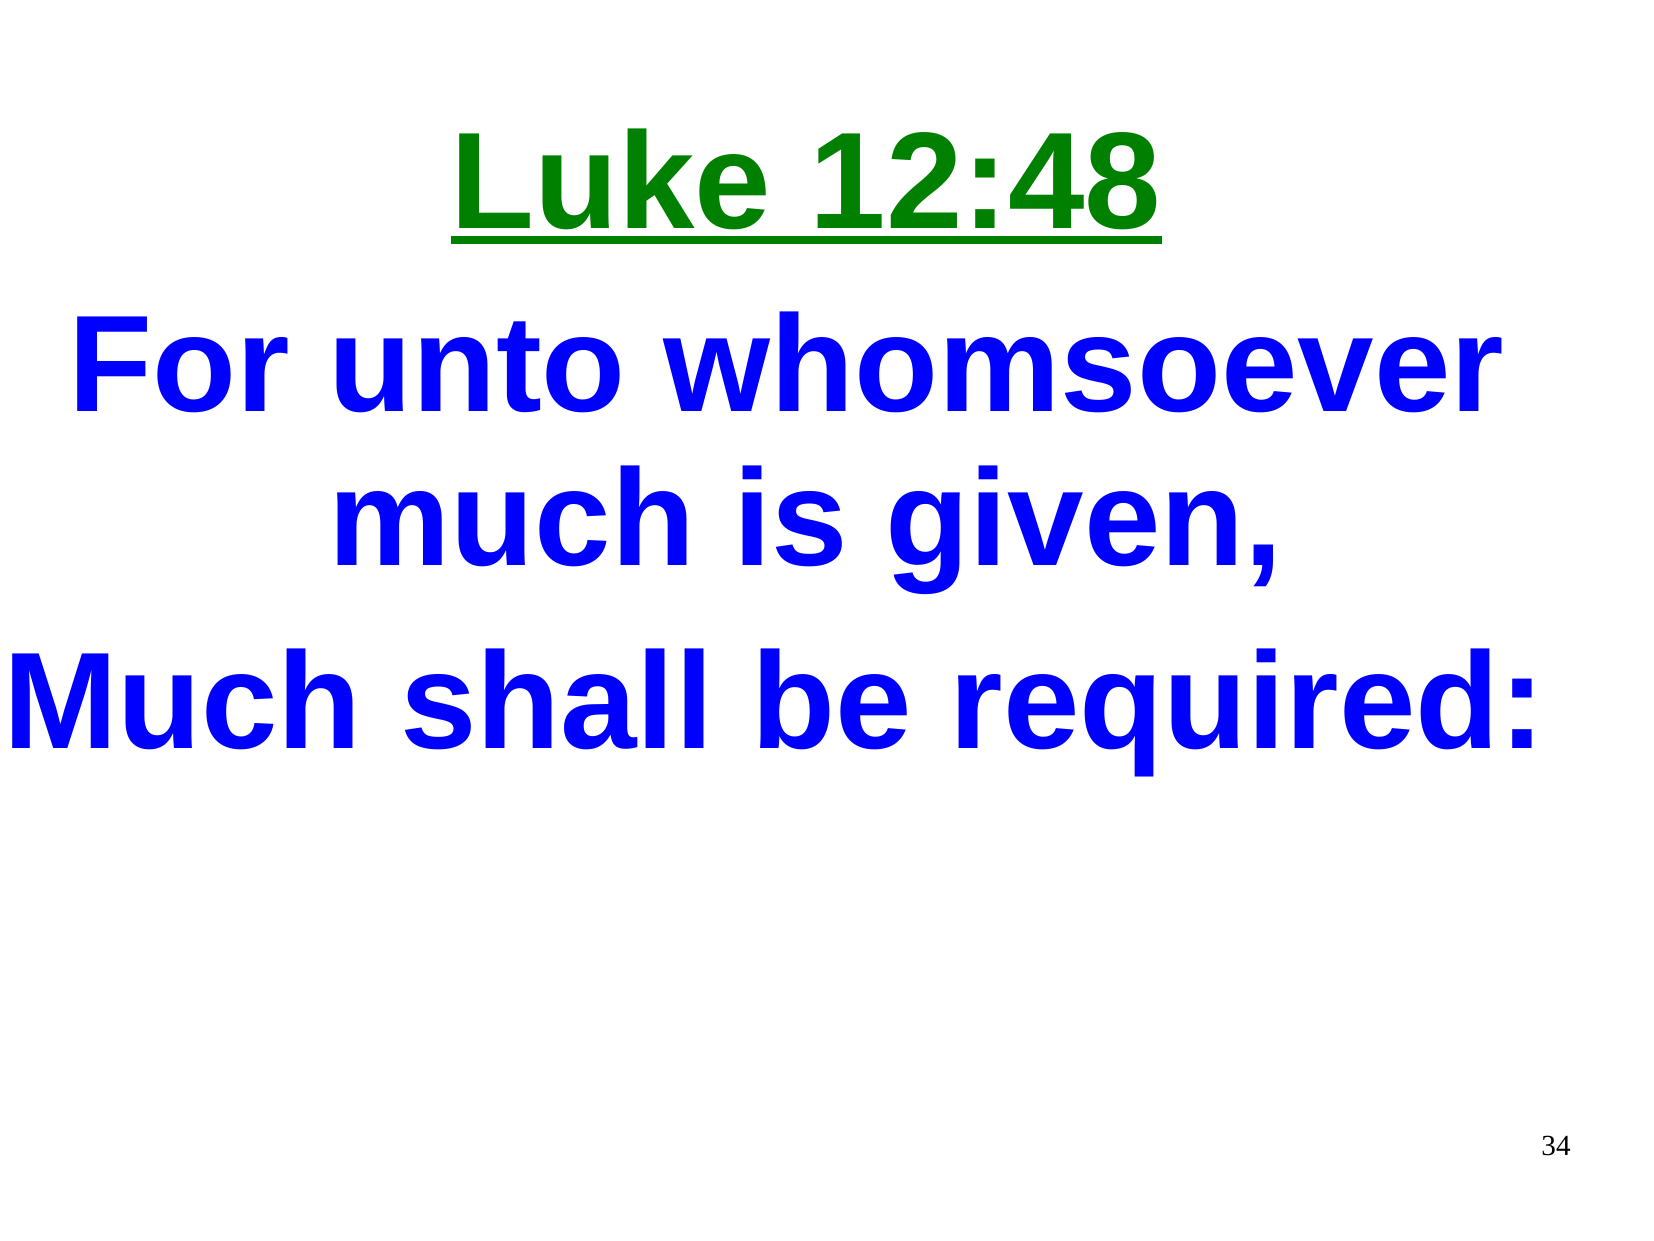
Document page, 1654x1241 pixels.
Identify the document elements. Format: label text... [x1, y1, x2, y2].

list Luke 12:48 For unto whomsoever much is given, Much shall be required: [0, 0, 1613, 1201]
